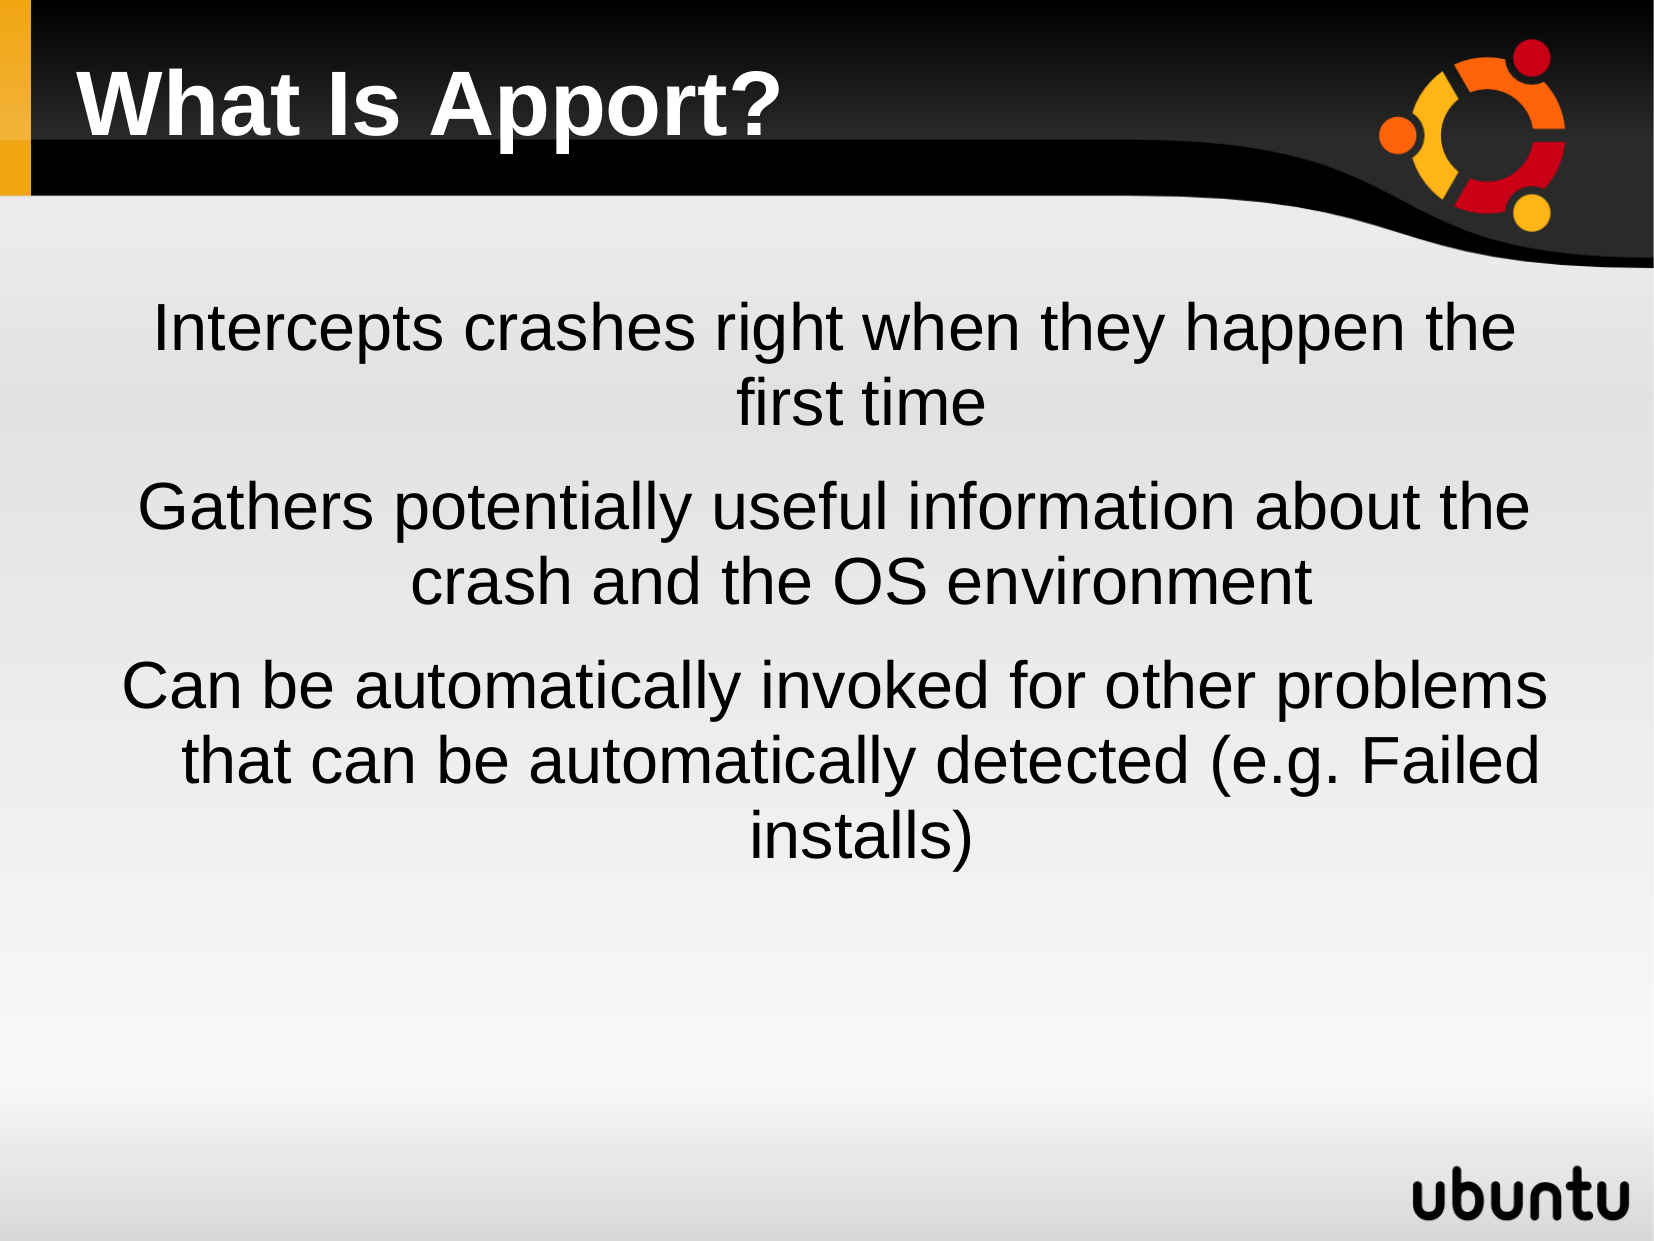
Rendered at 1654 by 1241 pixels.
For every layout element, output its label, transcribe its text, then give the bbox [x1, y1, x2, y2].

list Intercepts crashes right when they happen the first time Gathers potentially useful information about the crash and the OS environment Can be automatically invoked for other problems that can be automatically detected (e.g. Failed installs) [82, 290, 1571, 1094]
title What Is Apport? [76, 0, 1565, 208]
picture [0, 0, 1654, 1241]
